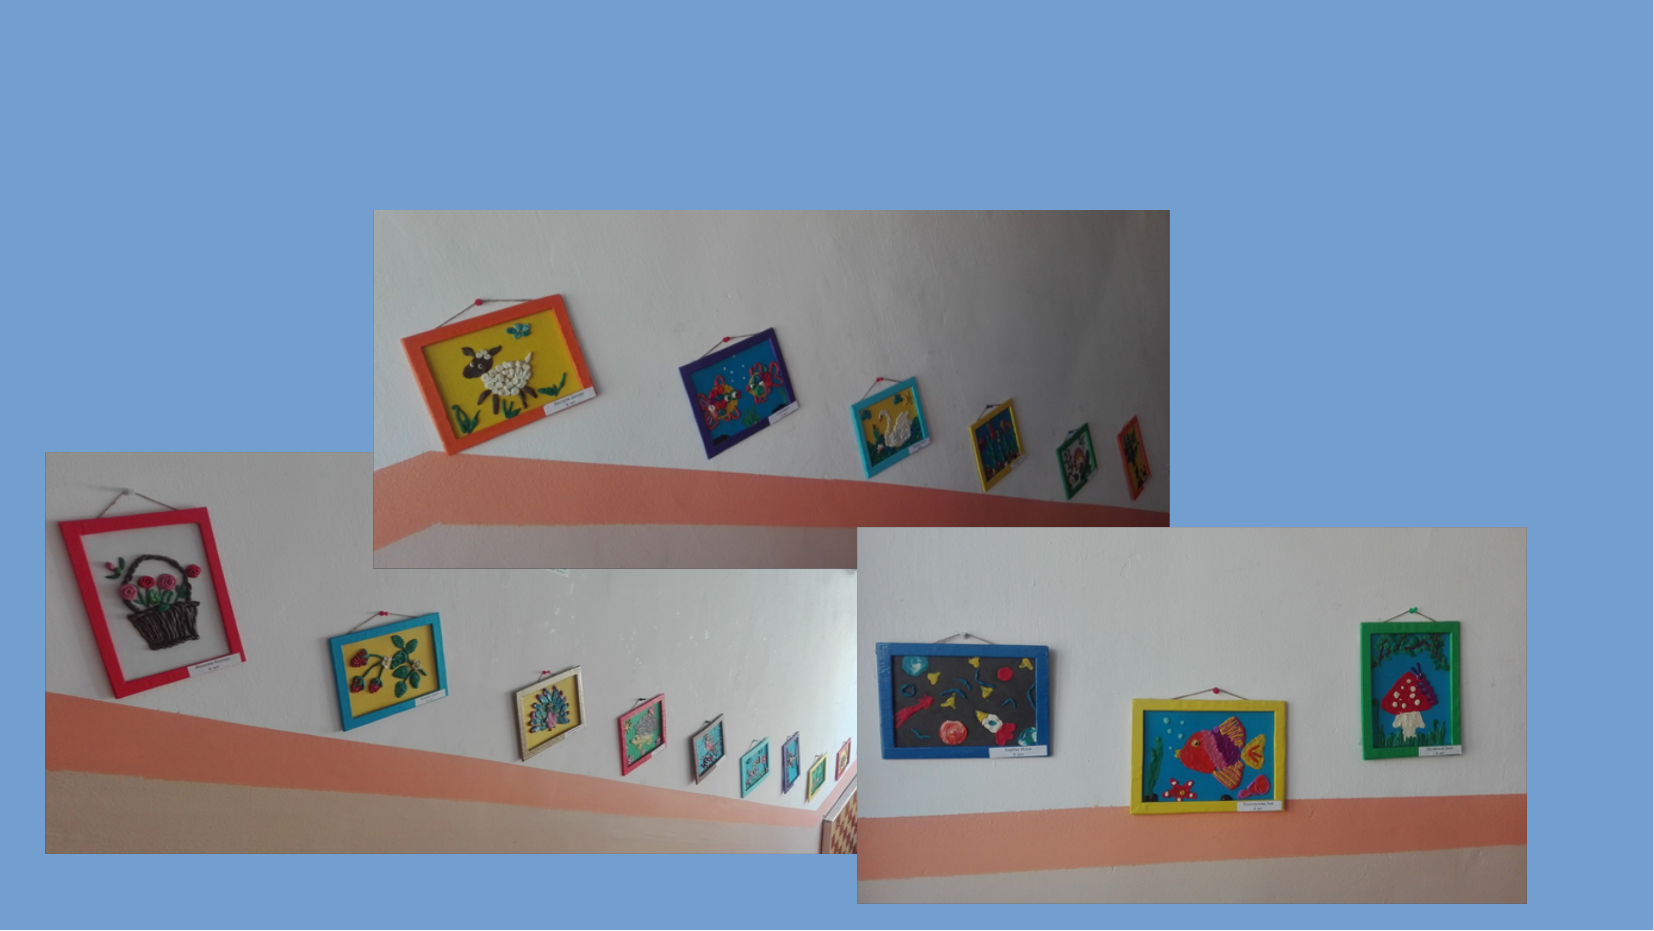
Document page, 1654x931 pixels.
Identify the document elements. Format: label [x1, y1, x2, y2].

picture [42, 210, 1528, 905]
